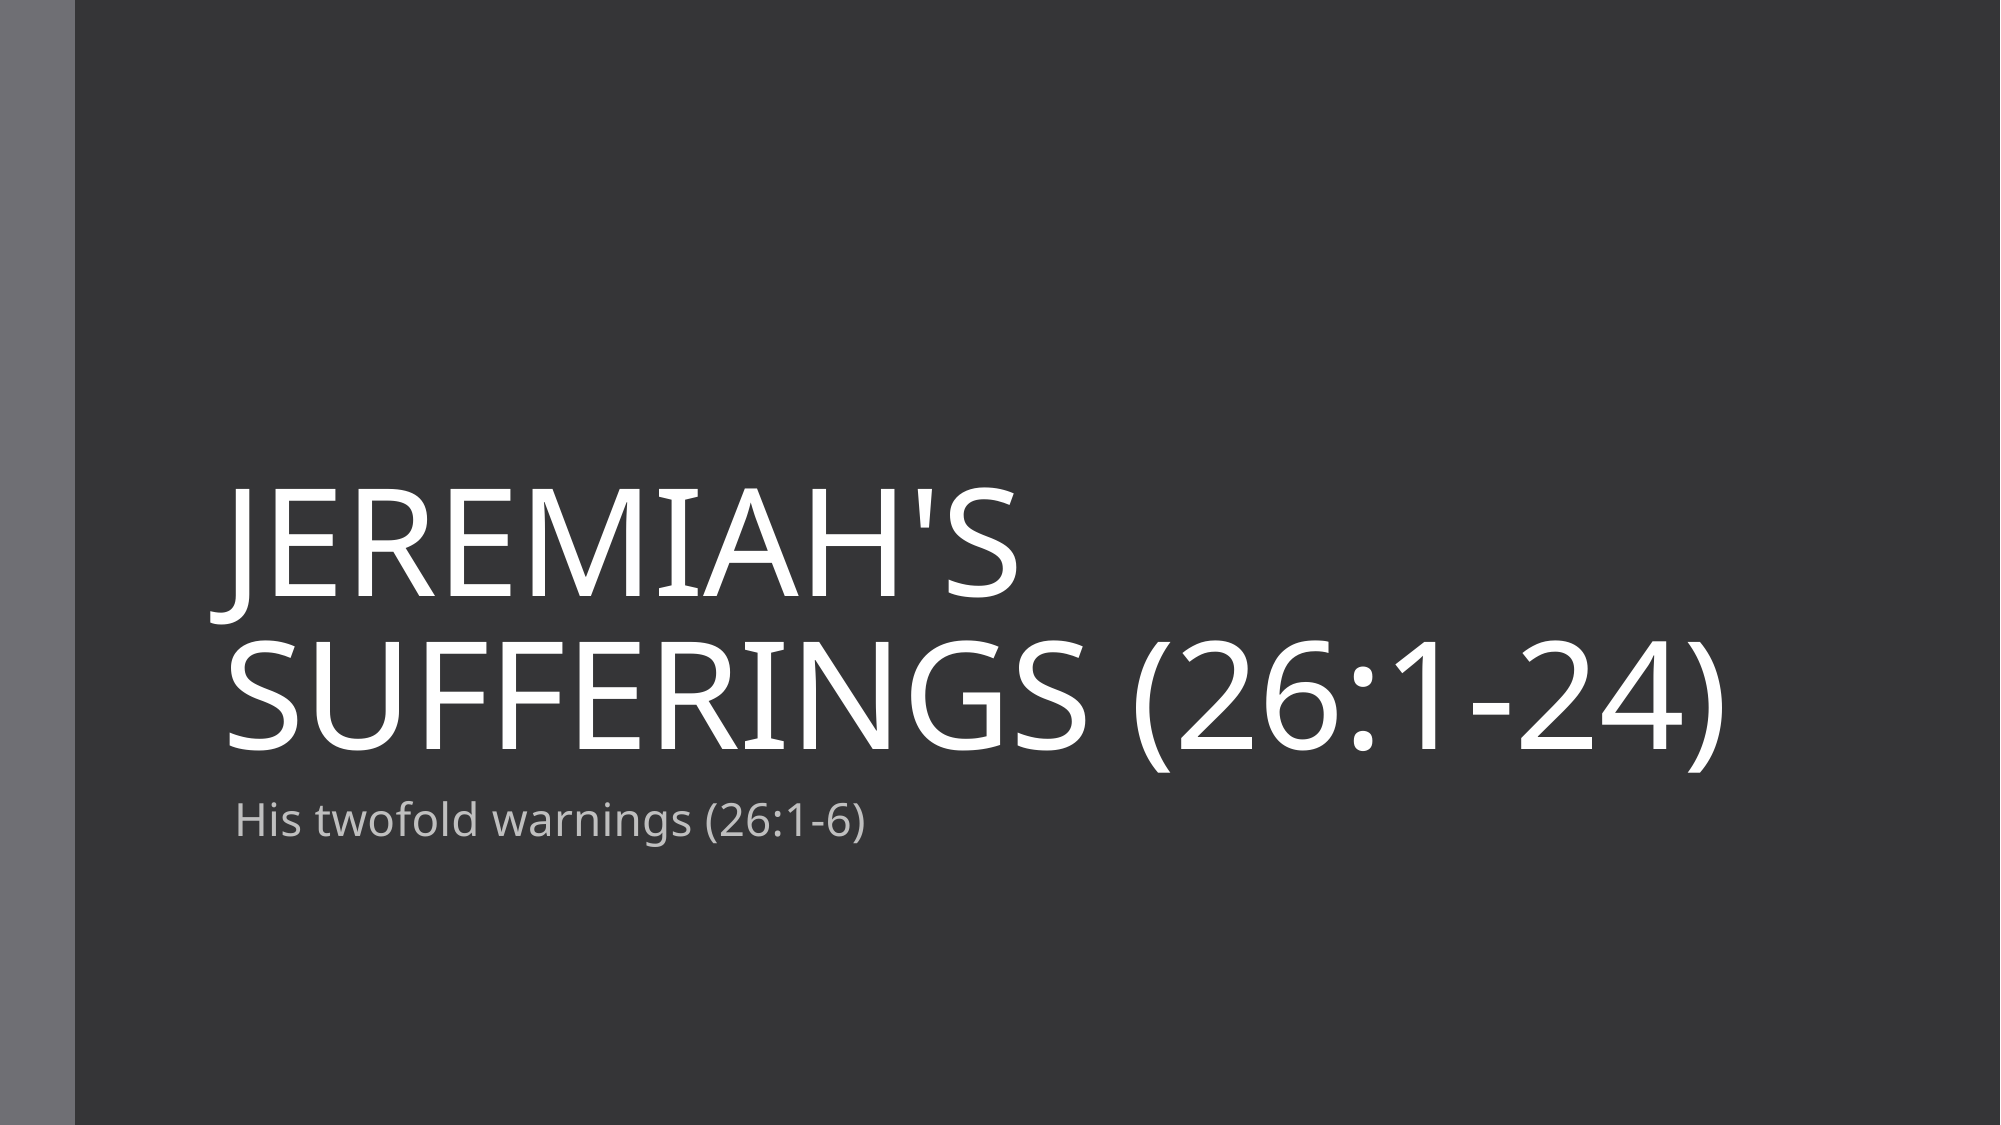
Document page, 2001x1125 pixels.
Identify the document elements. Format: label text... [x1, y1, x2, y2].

title JEREMIAH'S SUFFERINGS (26:1-24) [206, 124, 1752, 787]
subtitle His twofold warnings (26:1-6) [206, 787, 1752, 1066]
